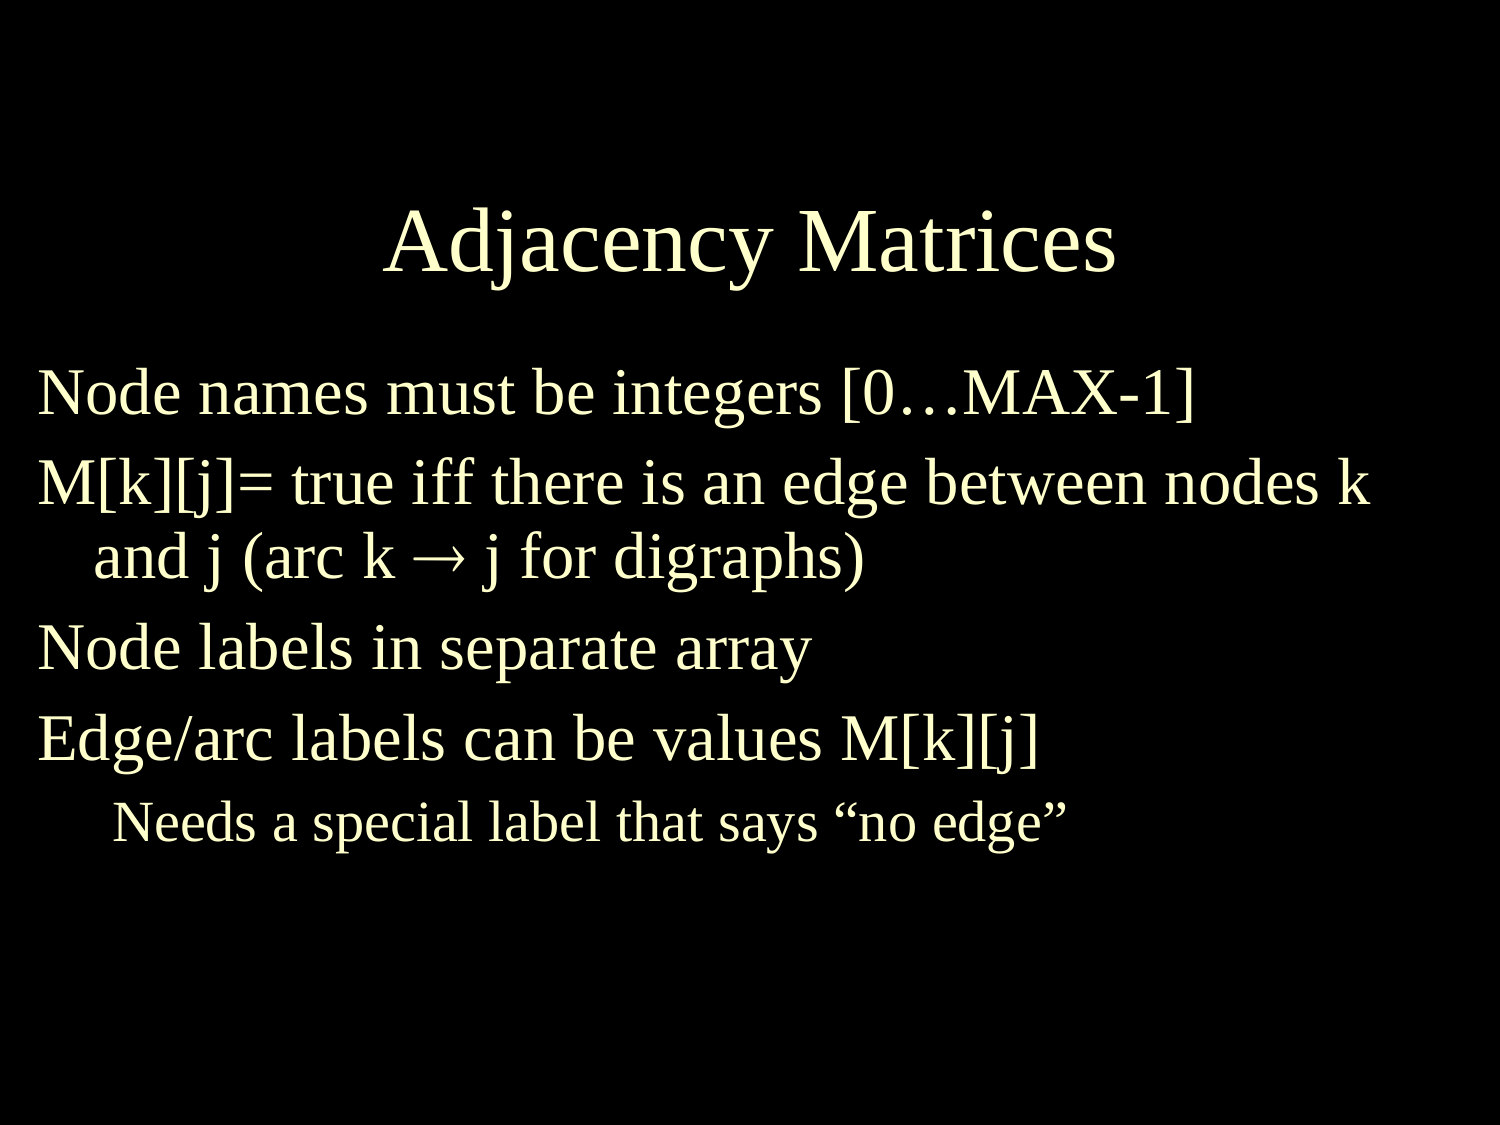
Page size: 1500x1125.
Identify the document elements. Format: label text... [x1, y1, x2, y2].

list Node names must be integers [0…MAX-1] M[k][j]= true iff there is an edge between nodes k and j (arc k  j for digraphs) Node labels in separate array Edge/arc labels can be values M[k][j] Needs a special label that says “no edge” [22, 347, 1482, 1026]
title Adjacency Matrices [22, 145, 1480, 336]
